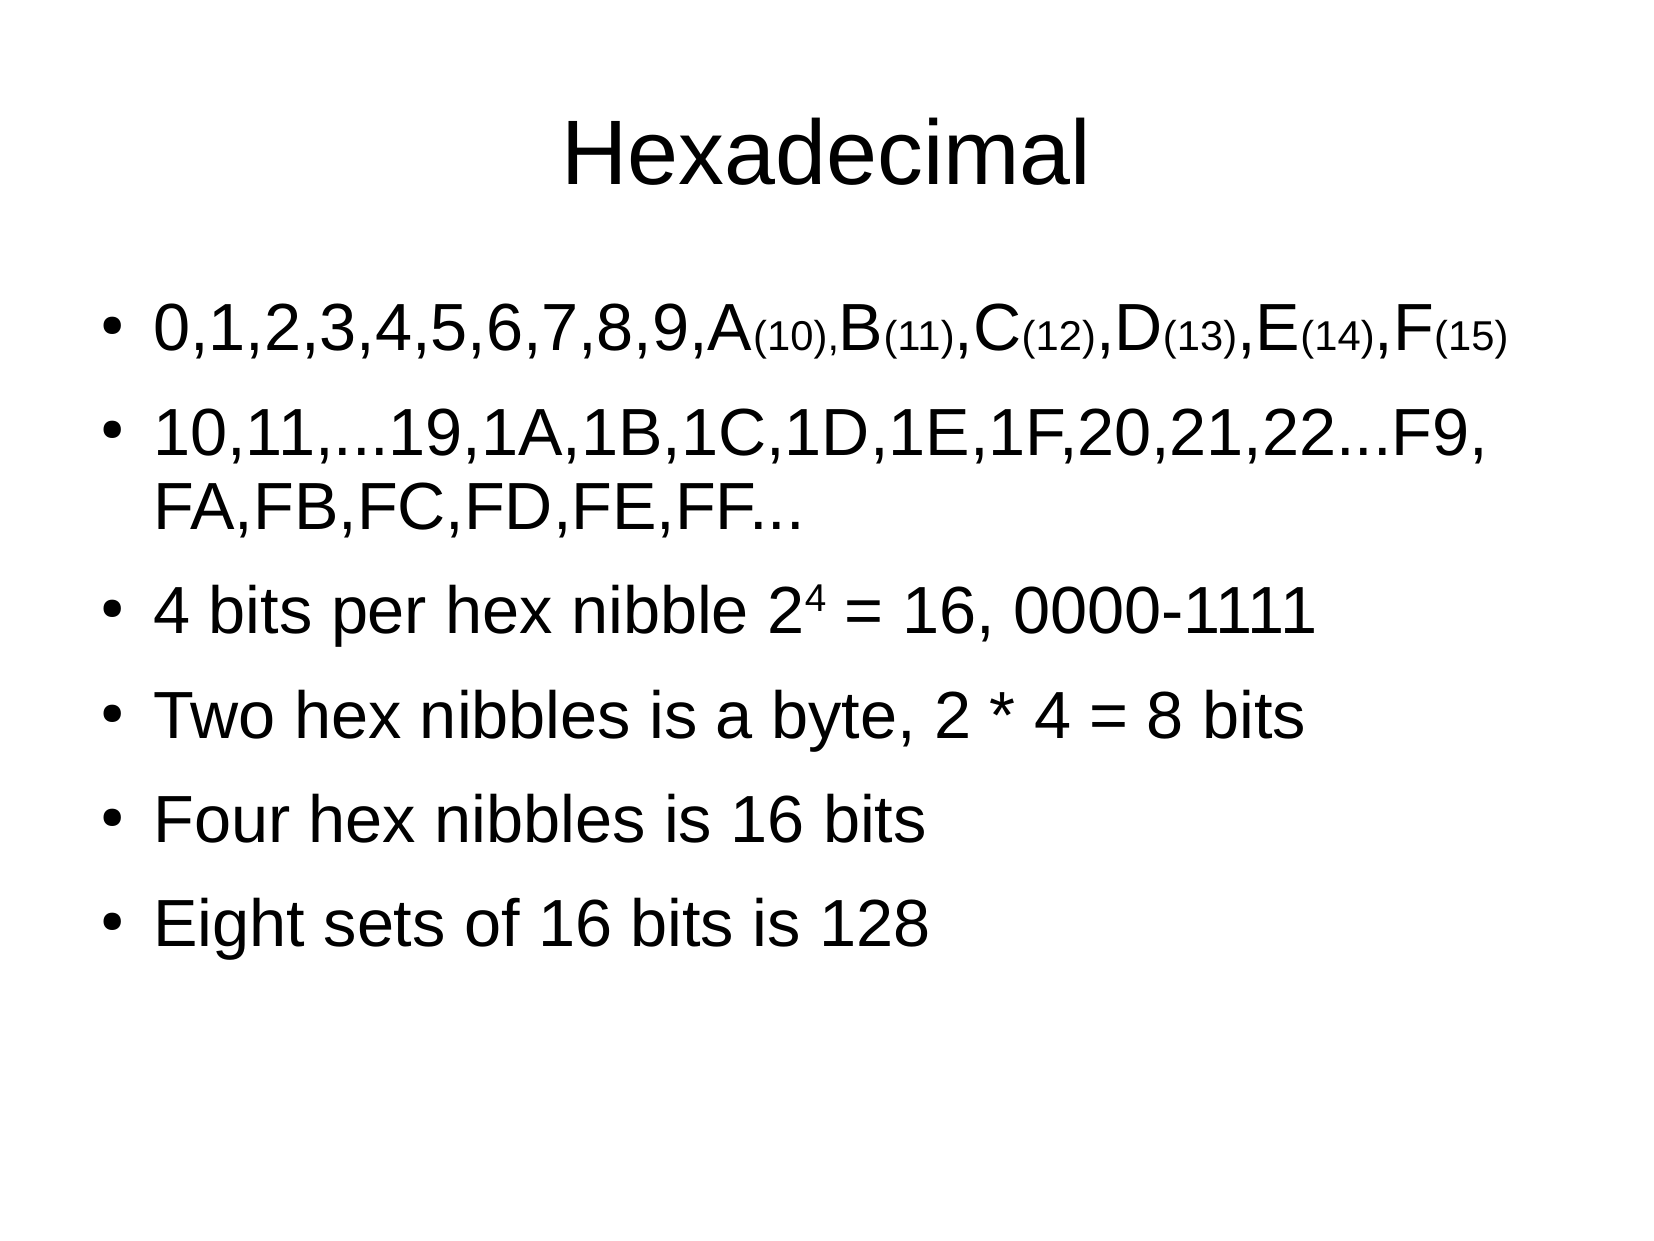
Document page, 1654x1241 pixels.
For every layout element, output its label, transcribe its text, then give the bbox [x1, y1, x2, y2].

list 0,1,2,3,4,5,6,7,8,9,A(10),B(11),C(12),D(13),E(14),F(15) 10,11,...19,1A,1B,1C,1D,1E,1F,20,21,22...F9, FA,FB,FC,FD,FE,FF... 4 bits per hex nibble 24 = 16, 0000-1111 Two hex nibbles is a byte, 2 * 4 = 8 bits Four hex nibbles is 16 bits Eight sets of 16 bits is 128 [82, 290, 1571, 1094]
title Hexadecimal [82, 56, 1571, 250]
